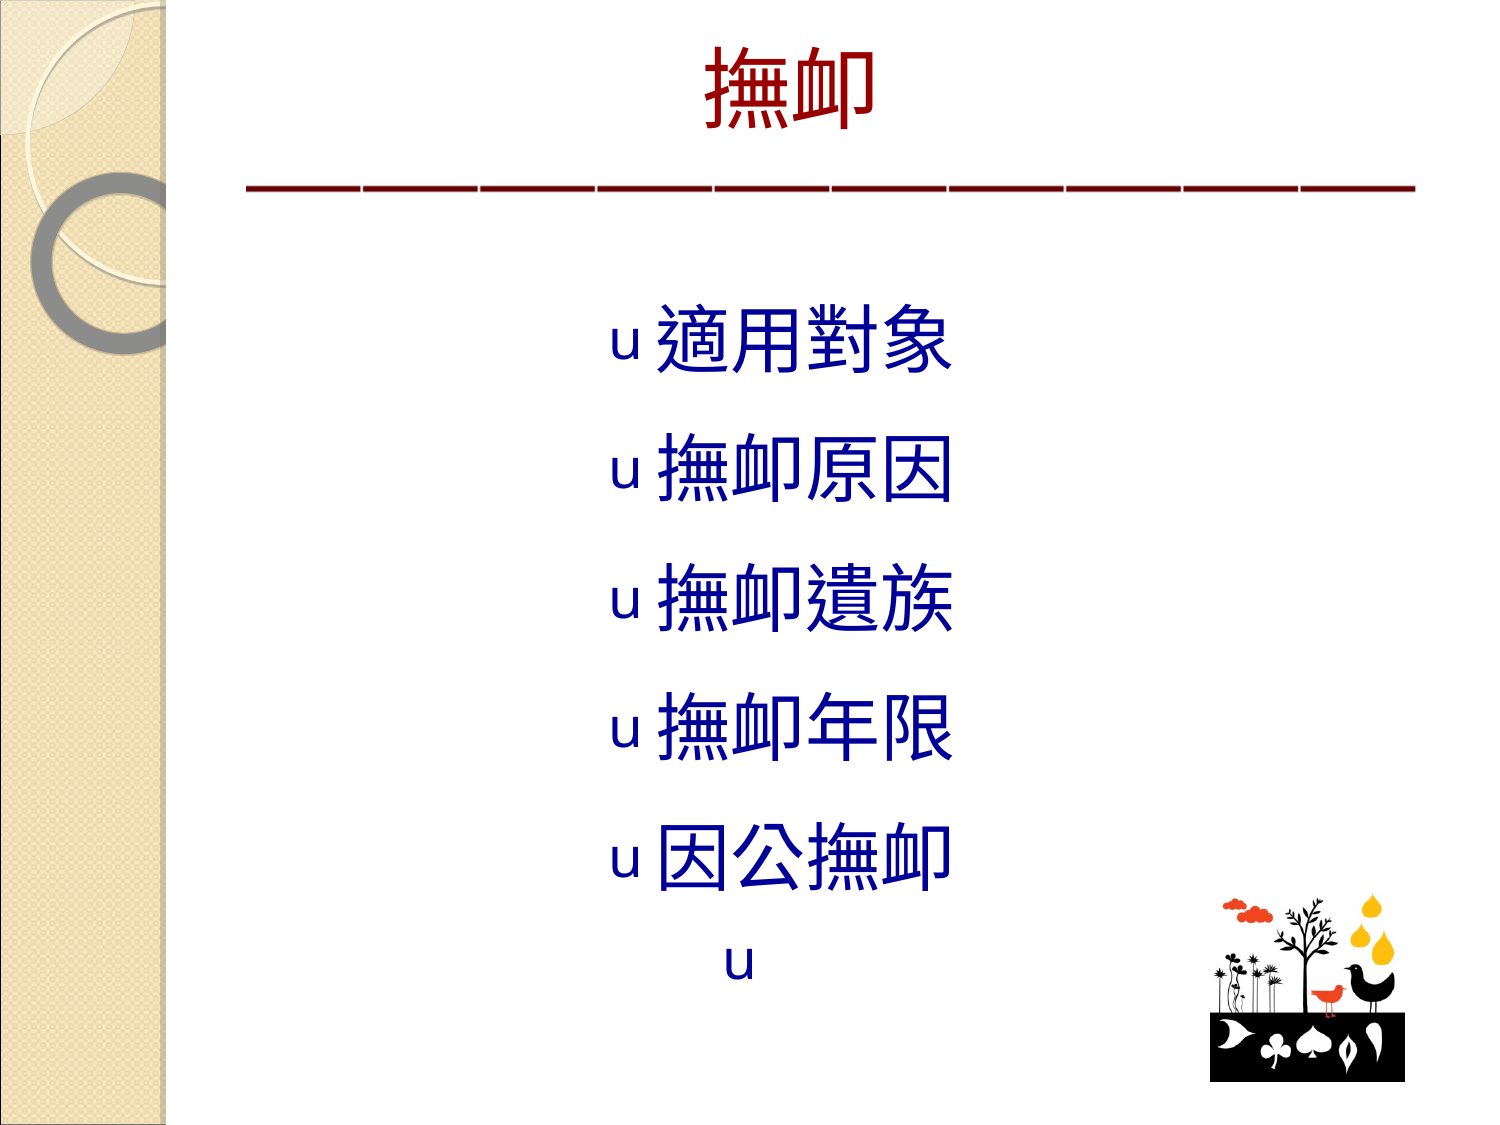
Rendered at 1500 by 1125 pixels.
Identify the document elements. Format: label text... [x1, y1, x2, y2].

title 撫卹 [234, 0, 1348, 173]
picture [1210, 892, 1405, 1082]
picture [246, 180, 1418, 201]
list 適用對象 撫卹原因 撫卹遺族 撫卹年限 因公撫卹 [478, 257, 1059, 989]
